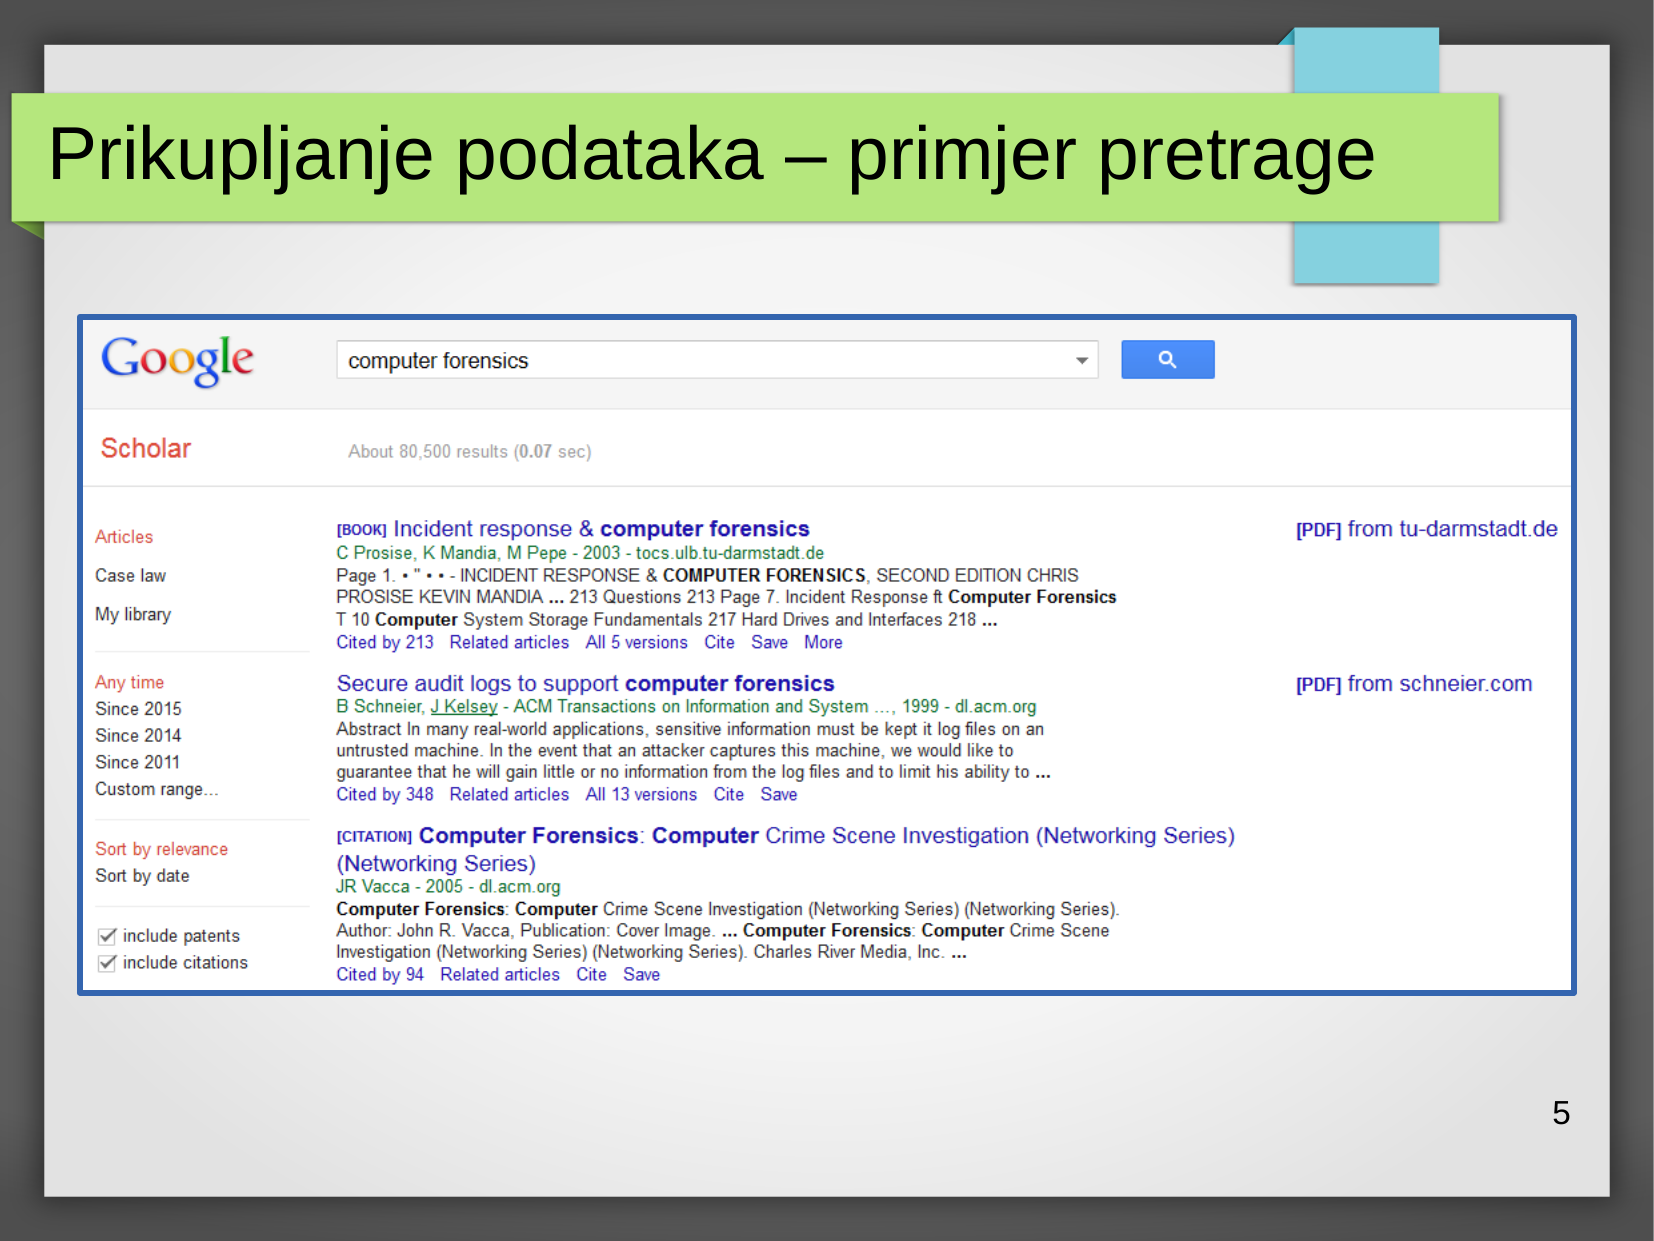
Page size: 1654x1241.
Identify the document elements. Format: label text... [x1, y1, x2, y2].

title Prikupljanje podataka – primjer pretrage [47, 94, 1489, 213]
picture [0, 0, 1654, 1241]
